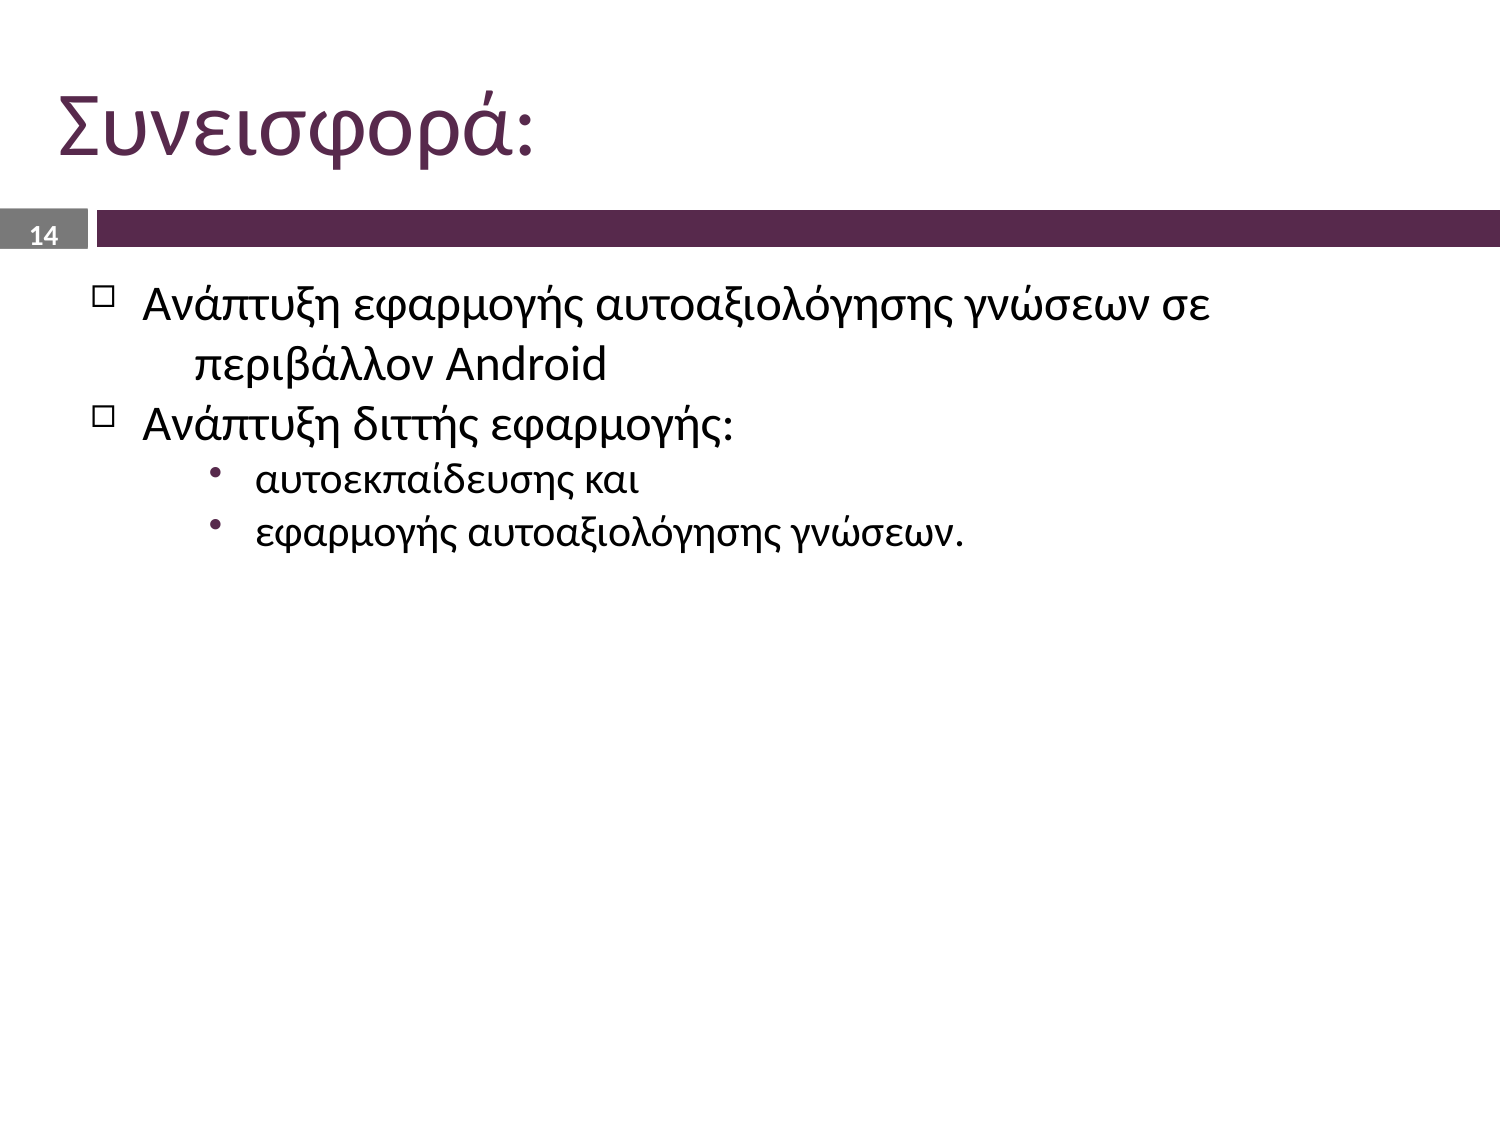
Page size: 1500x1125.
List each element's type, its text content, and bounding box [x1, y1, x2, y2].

list Aνάπτυξη εφαρμογής αυτοαξιολόγησης γνώσεων σε περιβάλλον Android Aνάπτυξη διττής εφαρμογής: αυτοεκπαίδευσης και εφαρμογής αυτοαξιολόγησης γνώσεων. [75, 262, 1436, 1005]
text_box [0, 208, 88, 249]
title Συνεισφορά: [43, 37, 1459, 201]
